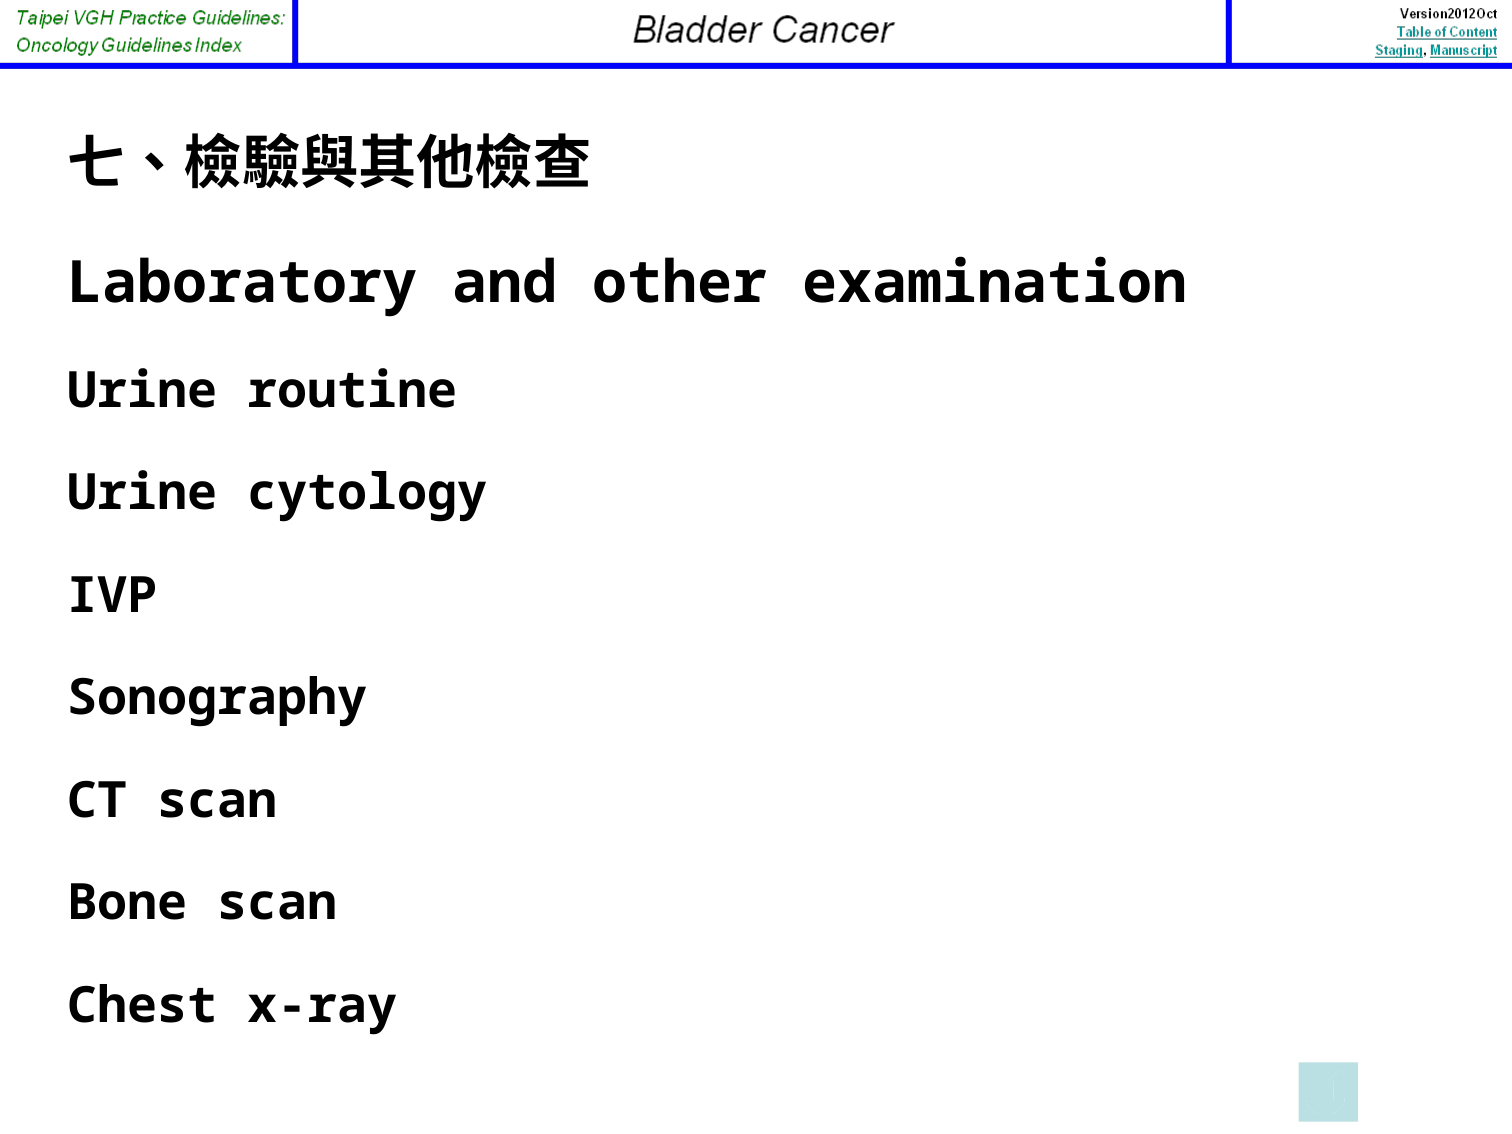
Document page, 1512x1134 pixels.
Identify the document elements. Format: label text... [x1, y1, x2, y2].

subtitle 七、檢驗與其他檢查 Laboratory and other examination Urine routine Urine cytology IVP Sonography CT scan Bone scan Chest x-ray [52, 82, 1477, 1064]
